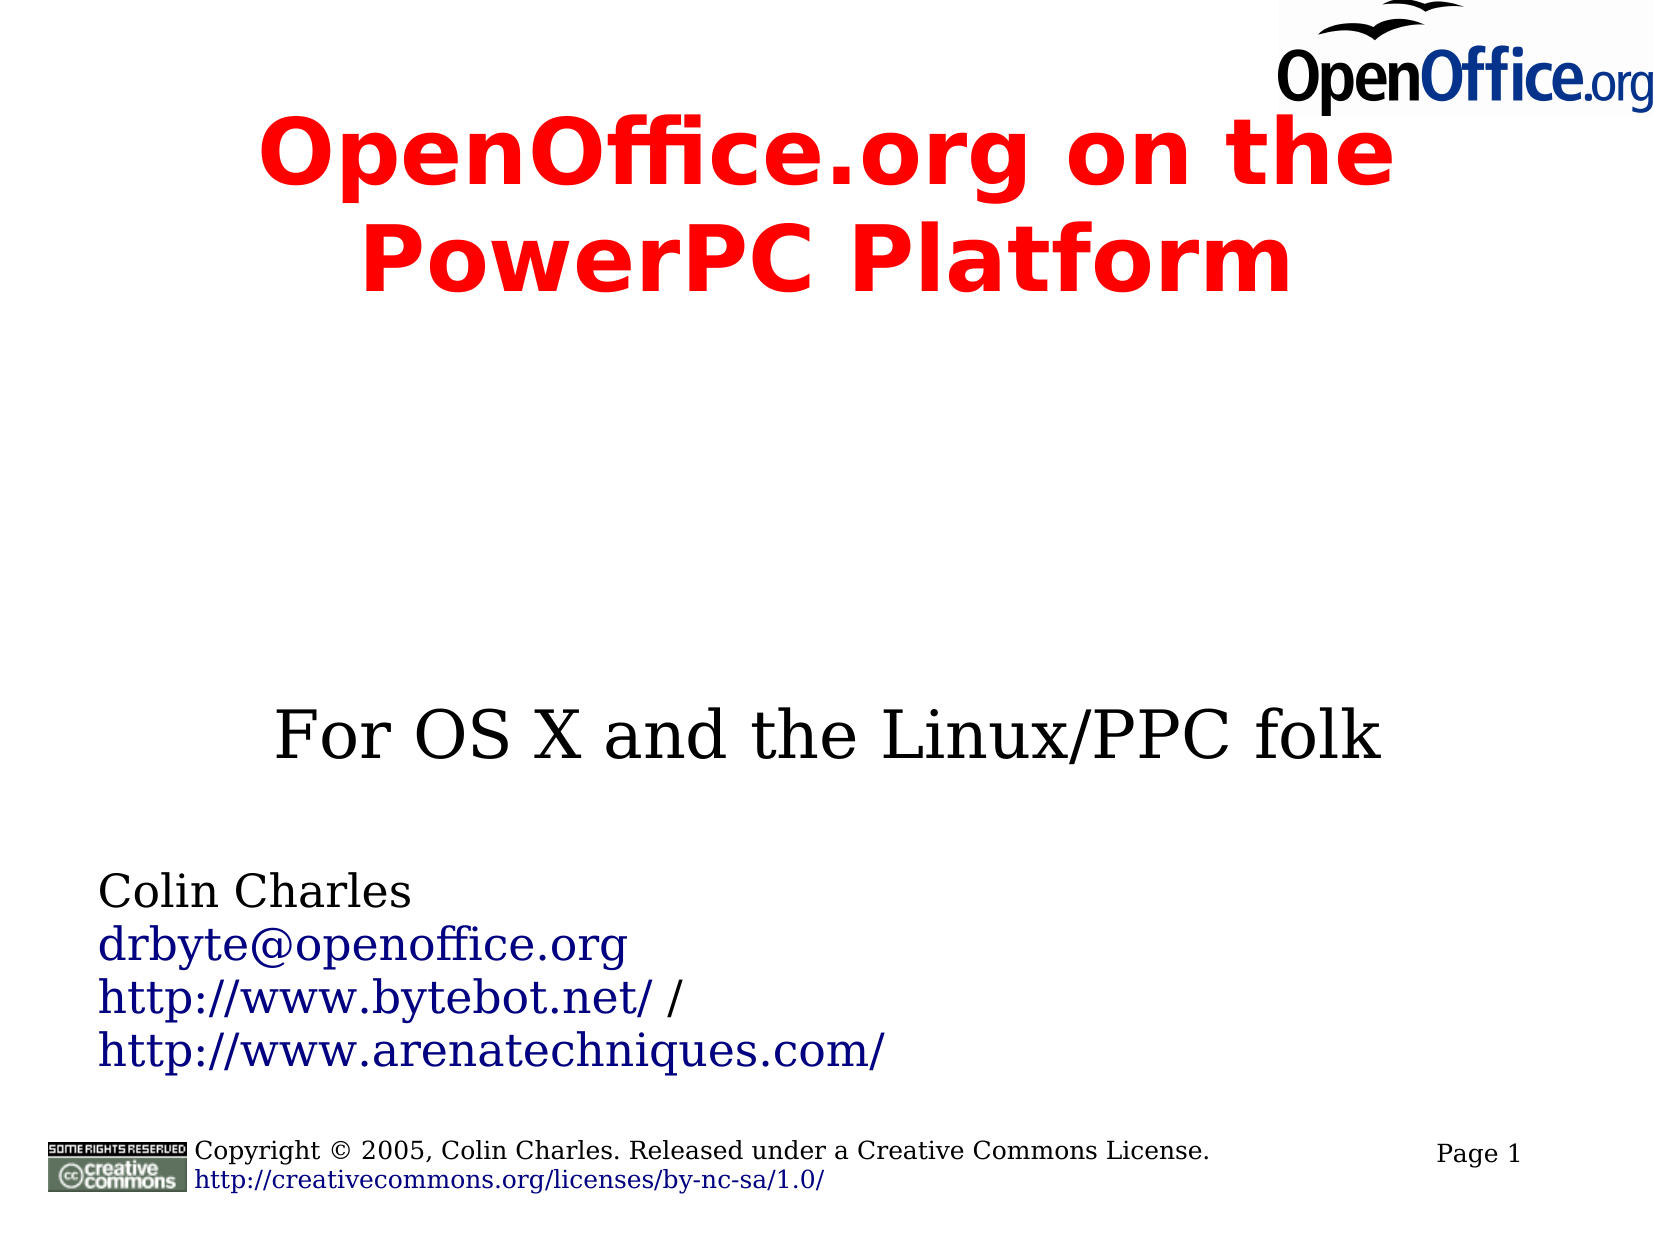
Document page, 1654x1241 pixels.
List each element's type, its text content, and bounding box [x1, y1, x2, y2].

subtitle For OS X and the Linux/PPC folk [121, 344, 1534, 1127]
text_box Colin Charles drbyte@openoffice.org http://www.bytebot.net/ / http://www.arenatechniques.com/ [97, 864, 1091, 1078]
picture [48, 1142, 187, 1192]
picture [1278, 0, 1653, 116]
title OpenOffice.org on the PowerPC Platform [121, 99, 1534, 314]
